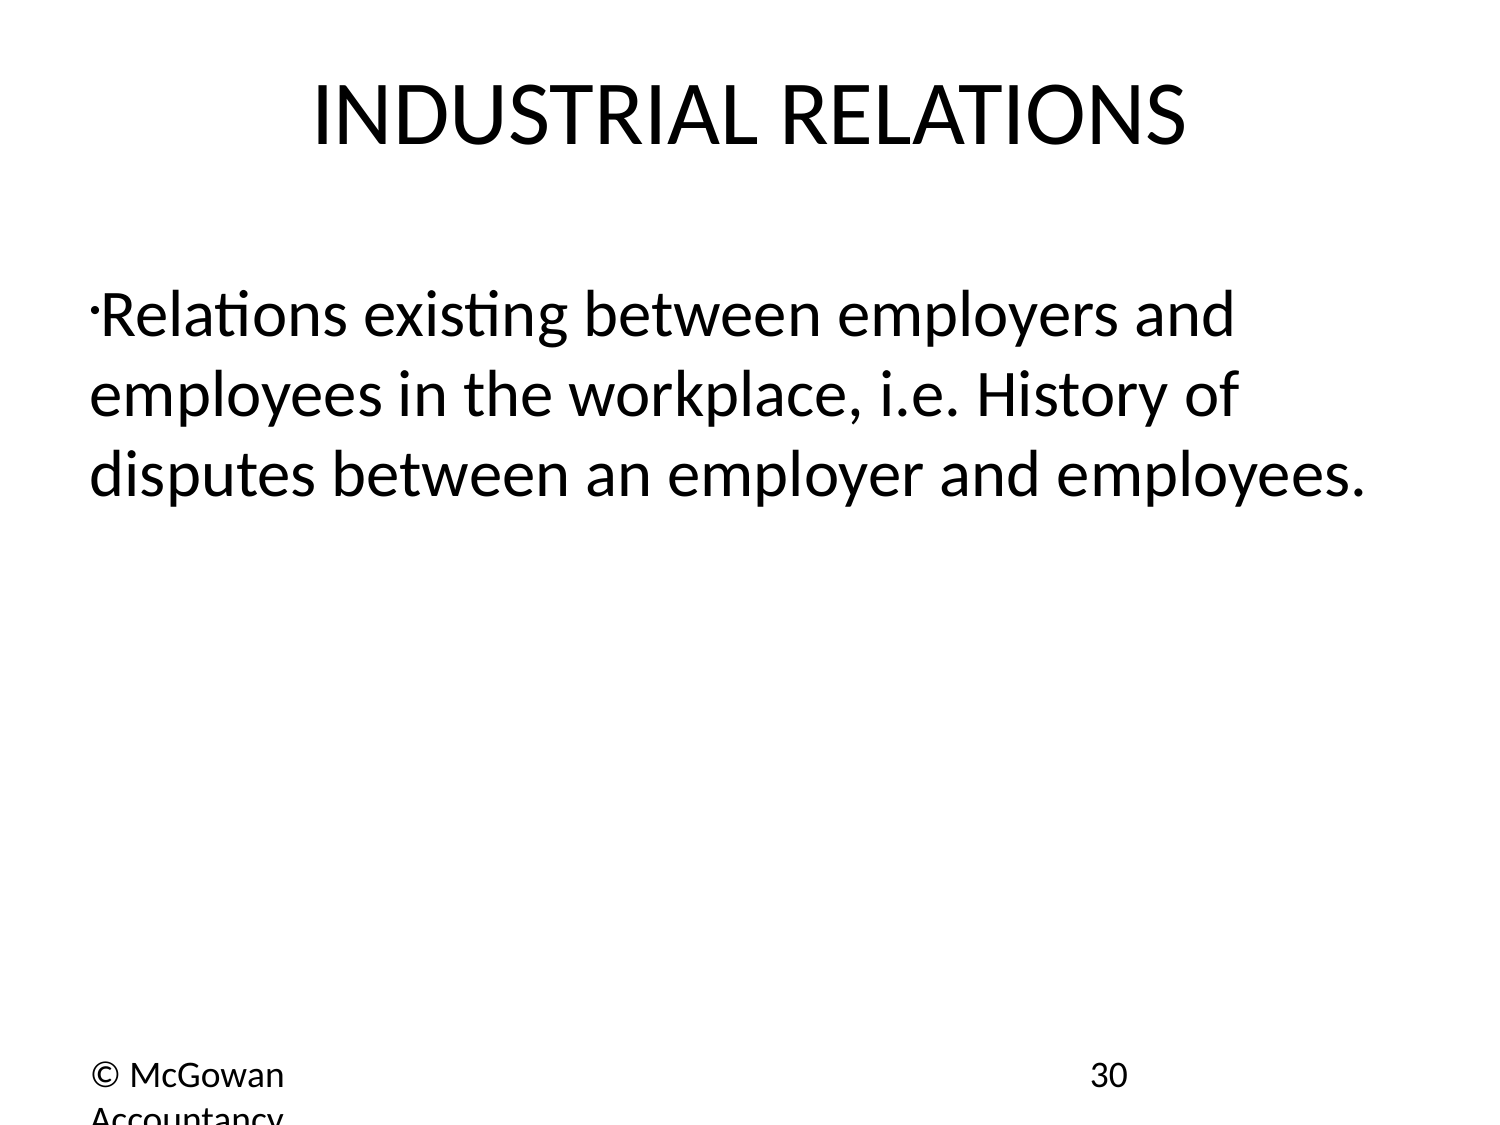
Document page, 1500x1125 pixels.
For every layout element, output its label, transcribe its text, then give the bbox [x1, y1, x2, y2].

text_box © McGowan Accountancy Services [75, 1042, 425, 1103]
text_box [1074, 1042, 1425, 1103]
list Relations existing between employers and employees in the workplace, i.e. History of disputes between an employer and employees. [75, 262, 1425, 1005]
title INDUSTRIAL RELATIONS [75, 45, 1425, 233]
